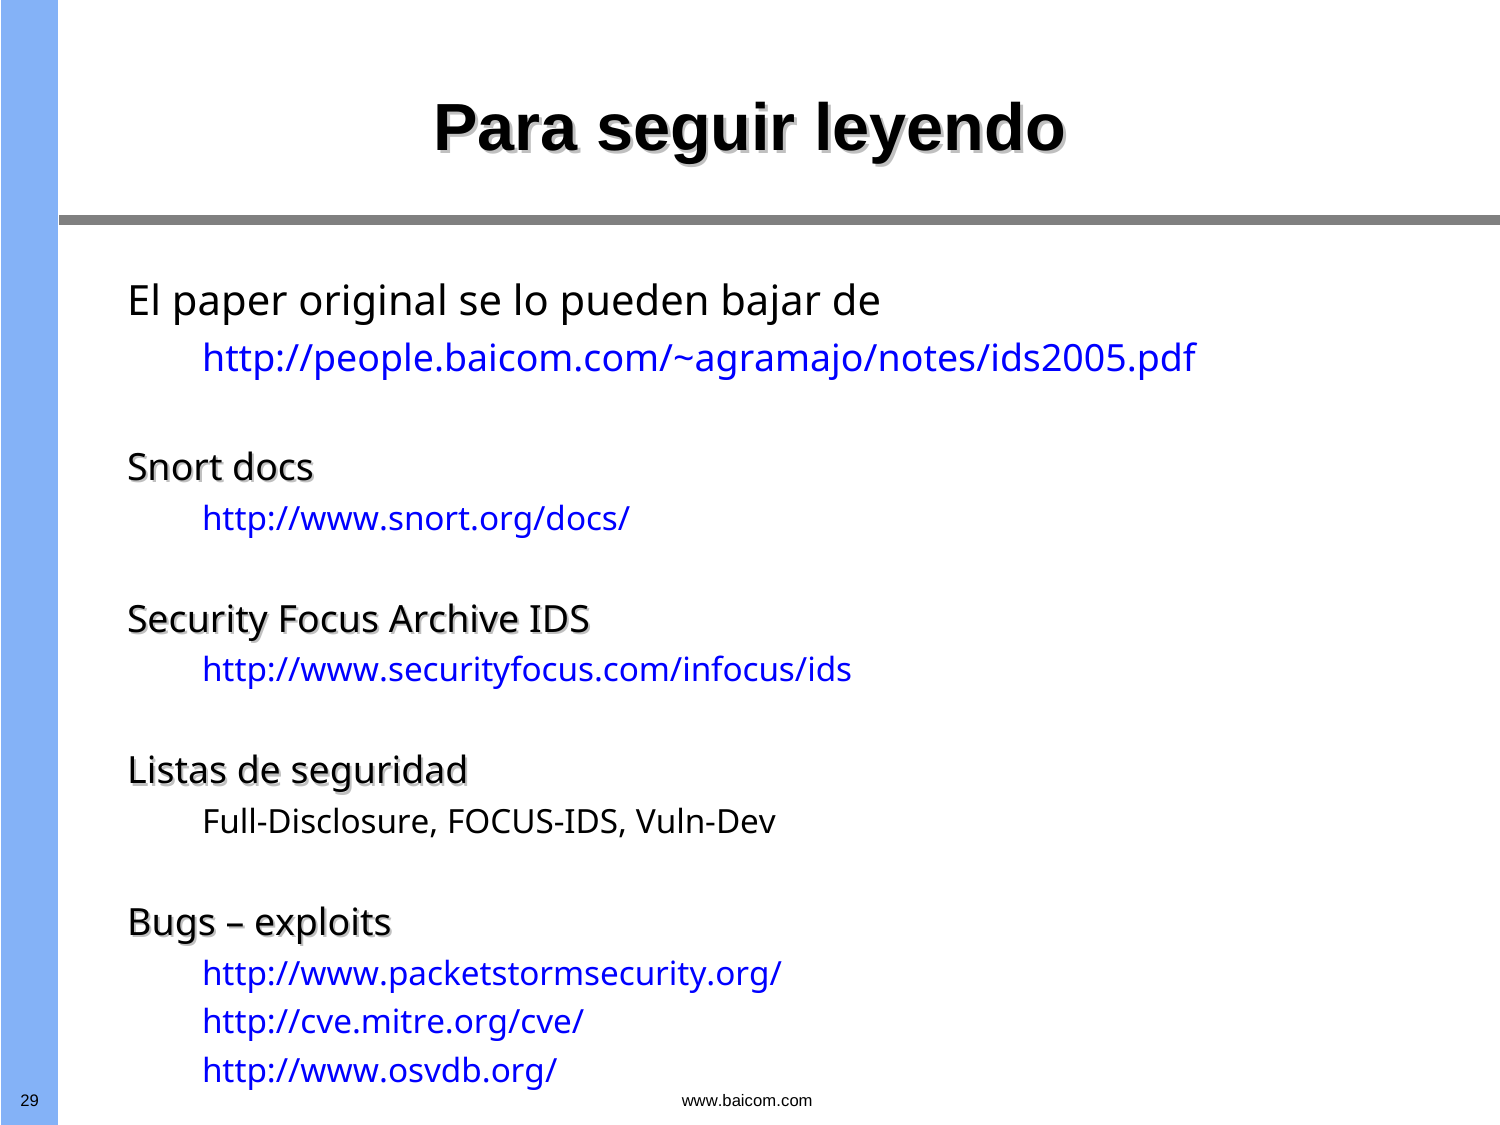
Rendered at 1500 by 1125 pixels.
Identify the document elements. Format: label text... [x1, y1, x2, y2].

text_box [112, 1048, 426, 1101]
text_box [512, 1048, 988, 1101]
text_box 29 [5, 1082, 65, 1119]
text_box www.baicom.com [667, 1082, 868, 1119]
title Para seguir leyendo [112, 31, 1388, 219]
list El paper original se lo pueden bajar de http://people.baicom.com/~agramajo/notes/ids2005.pdf Snort docs http://www.snort.org/docs/ Security Focus Archive IDS http://www.securityfocus.com/infocus/ids Listas de seguridad Full-Disclosure, FOCUS-IDS, Vuln-Dev Bugs – exploits http://www.packetstormsecurity.org/ http://cve.mitre.org/cve/ http://www.osvdb.org/ [112, 267, 1388, 1048]
